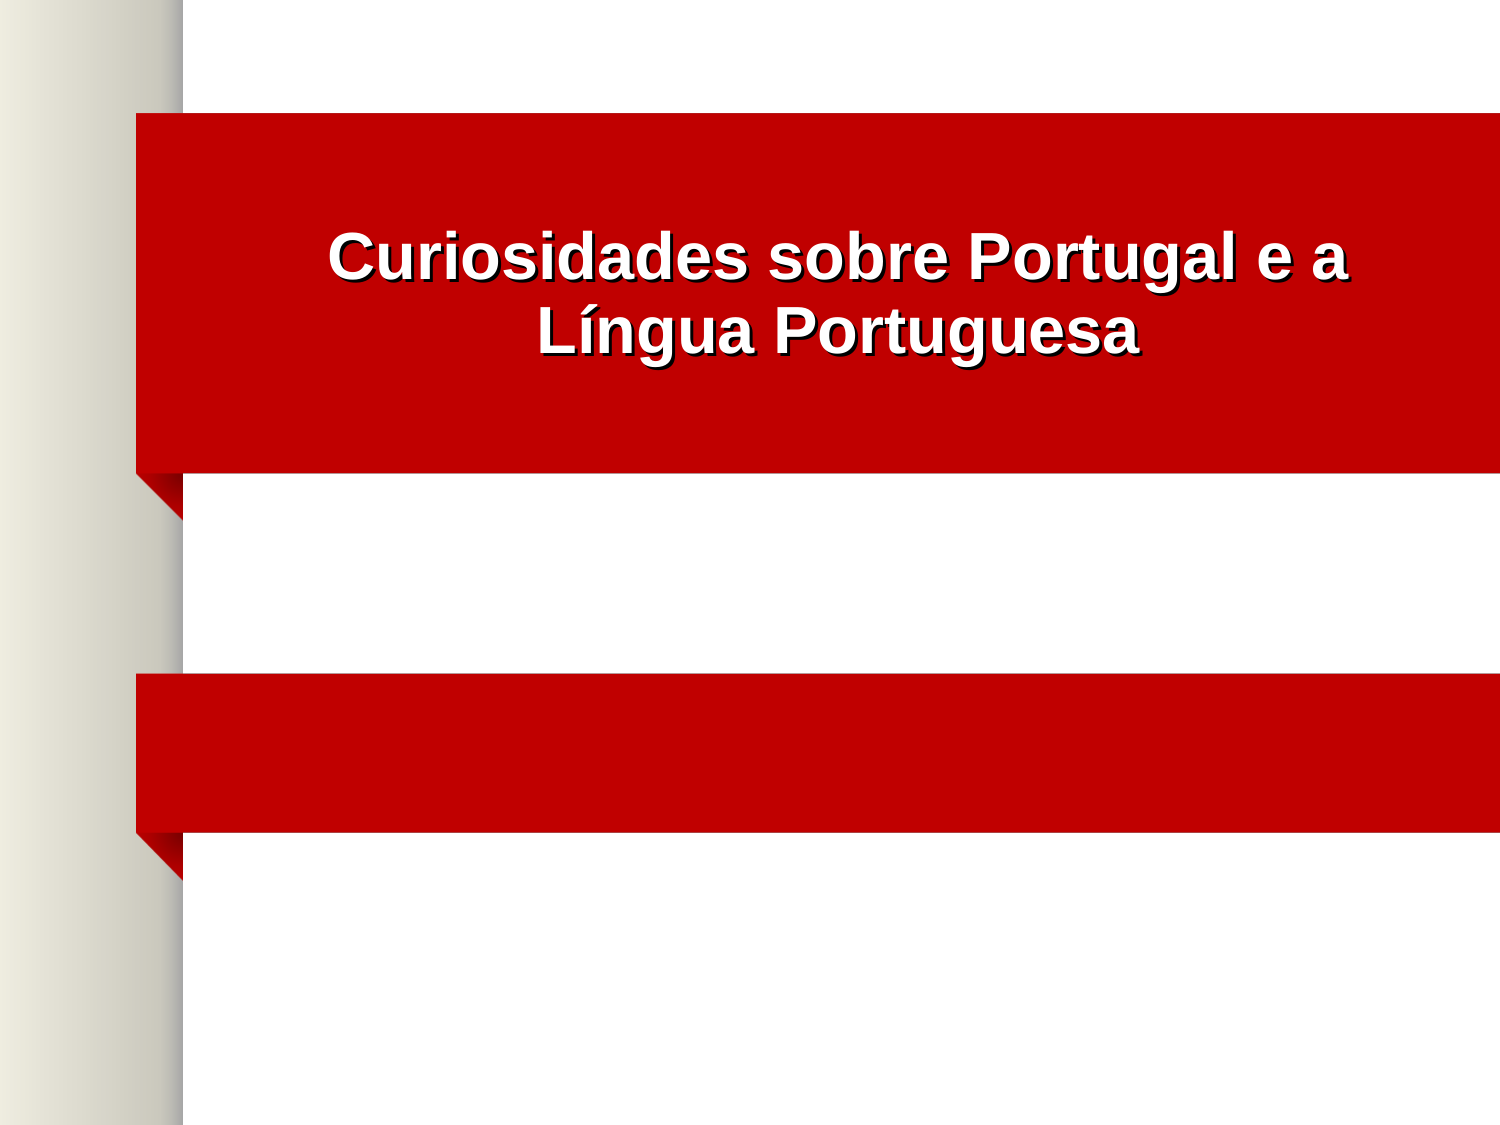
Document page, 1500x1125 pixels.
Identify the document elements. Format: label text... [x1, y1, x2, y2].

title Curiosidades sobre Portugal e a Língua Portuguesa [230, 173, 1447, 415]
picture [0, 0, 1500, 1125]
